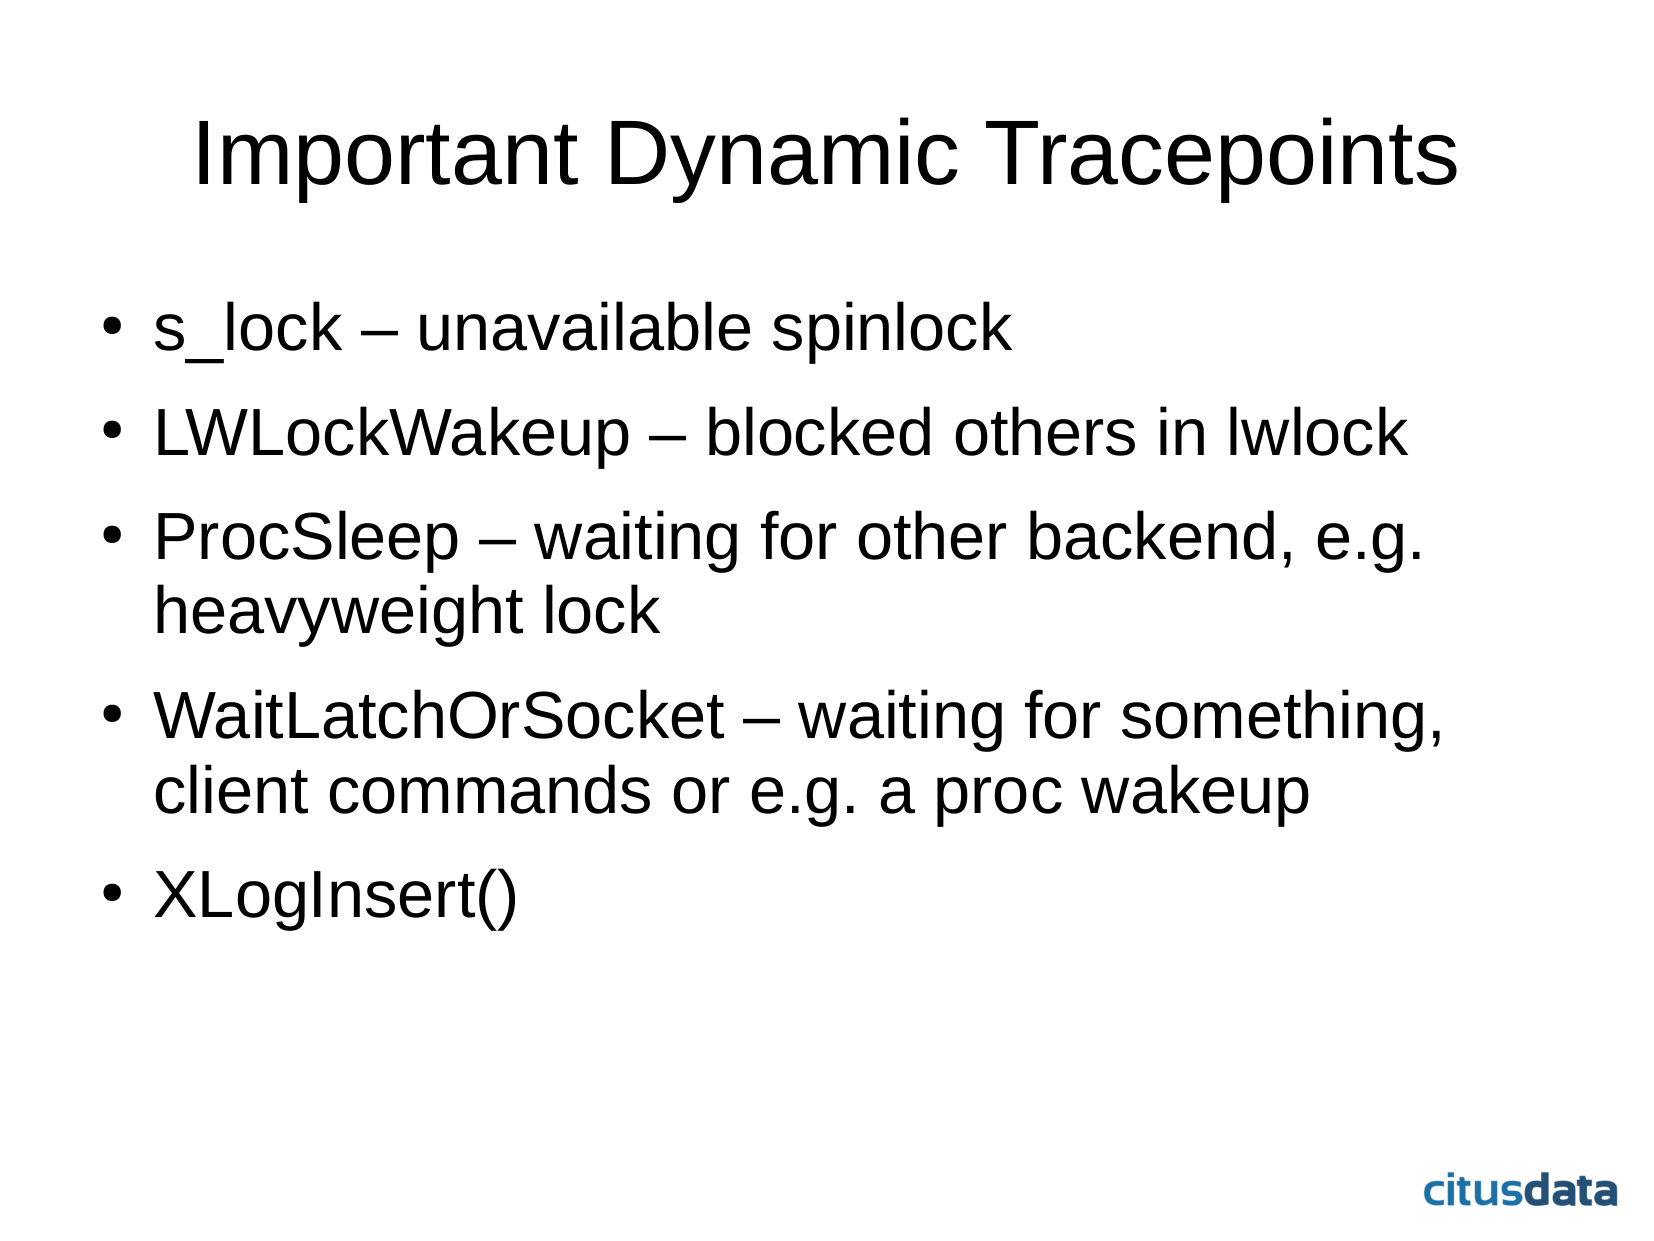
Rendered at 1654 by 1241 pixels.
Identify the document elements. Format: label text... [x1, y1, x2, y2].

title Important Dynamic Tracepoints [82, 49, 1571, 257]
picture [1420, 1167, 1622, 1209]
list s_lock – unavailable spinlock LWLockWakeup – blocked others in lwlock ProcSleep – waiting for other backend, e.g. heavyweight lock WaitLatchOrSocket – waiting for something, client commands or e.g. a proc wakeup XLogInsert() [82, 290, 1571, 1096]
